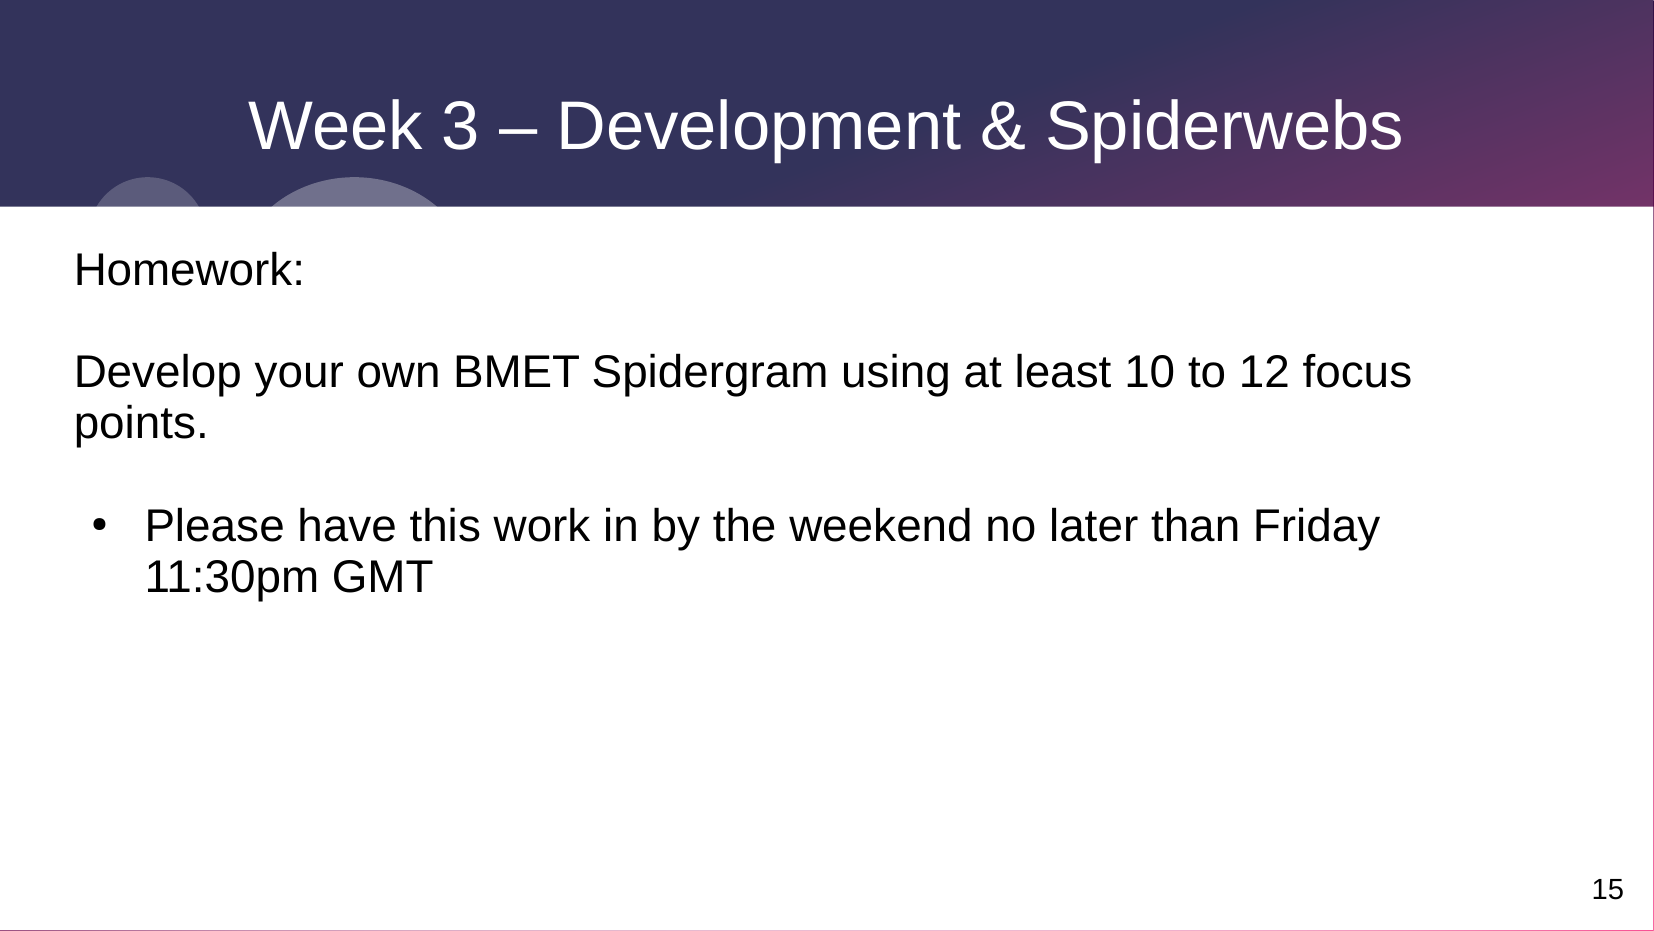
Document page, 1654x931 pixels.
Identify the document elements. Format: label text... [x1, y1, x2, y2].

title Week 3 – Development & Spiderwebs [88, 44, 1565, 207]
text_box Homework: Develop your own BMET Spidergram using at least 10 to 12 focus points. Please have this work in by the weekend no later than Friday 11:30pm GMT [59, 236, 1536, 886]
